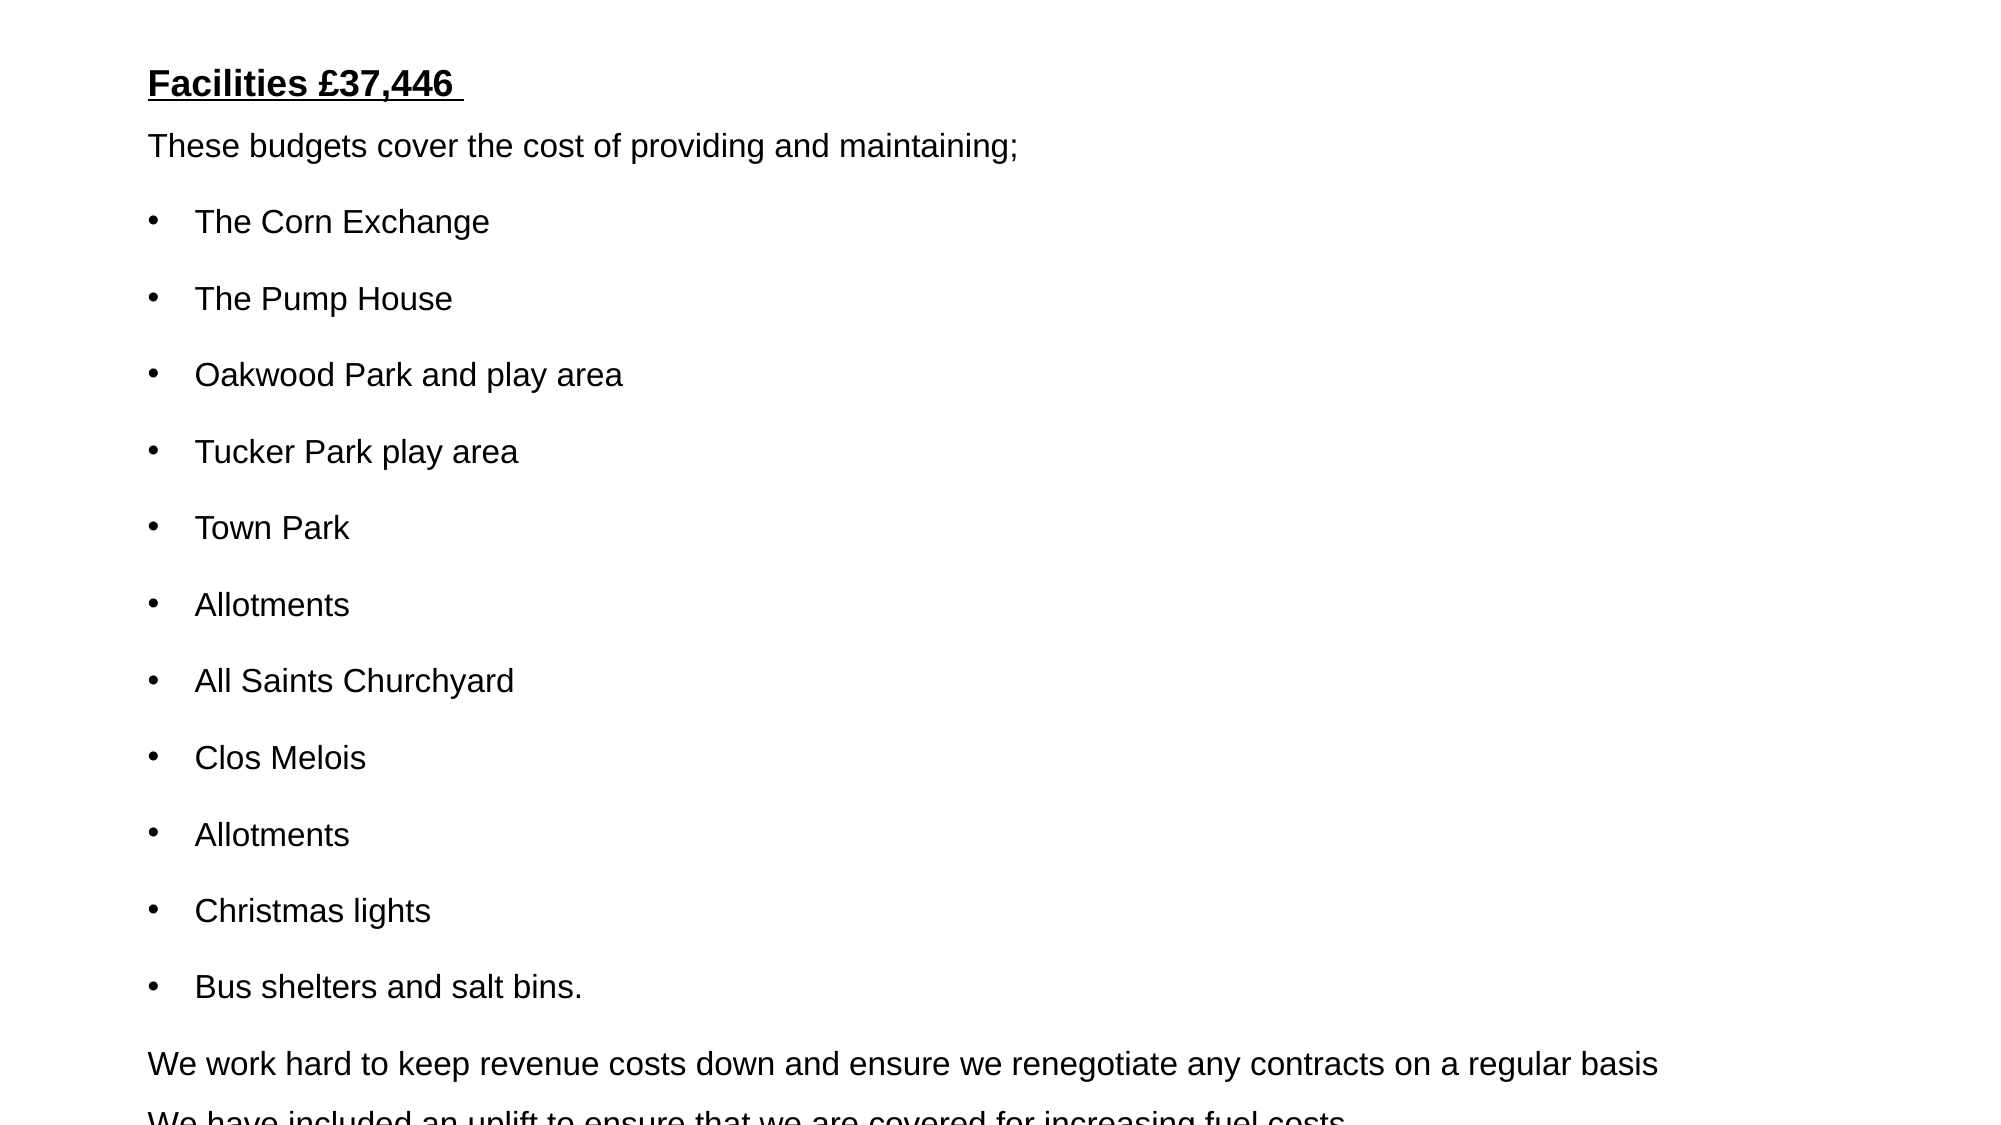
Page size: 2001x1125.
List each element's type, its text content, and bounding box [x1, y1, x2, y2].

text_box Facilities £37,446 These budgets cover the cost of providing and maintaining; The Corn Exchange The Pump House Oakwood Park and play area Tucker Park play area Town Park Allotments All Saints Churchyard Clos Melois Allotments Christmas lights Bus shelters and salt bins. We work hard to keep revenue costs down and ensure we renegotiate any contracts on a regular basis We have included an uplift to ensure that we are covered for increasing fuel costs. [133, 29, 1757, 1125]
